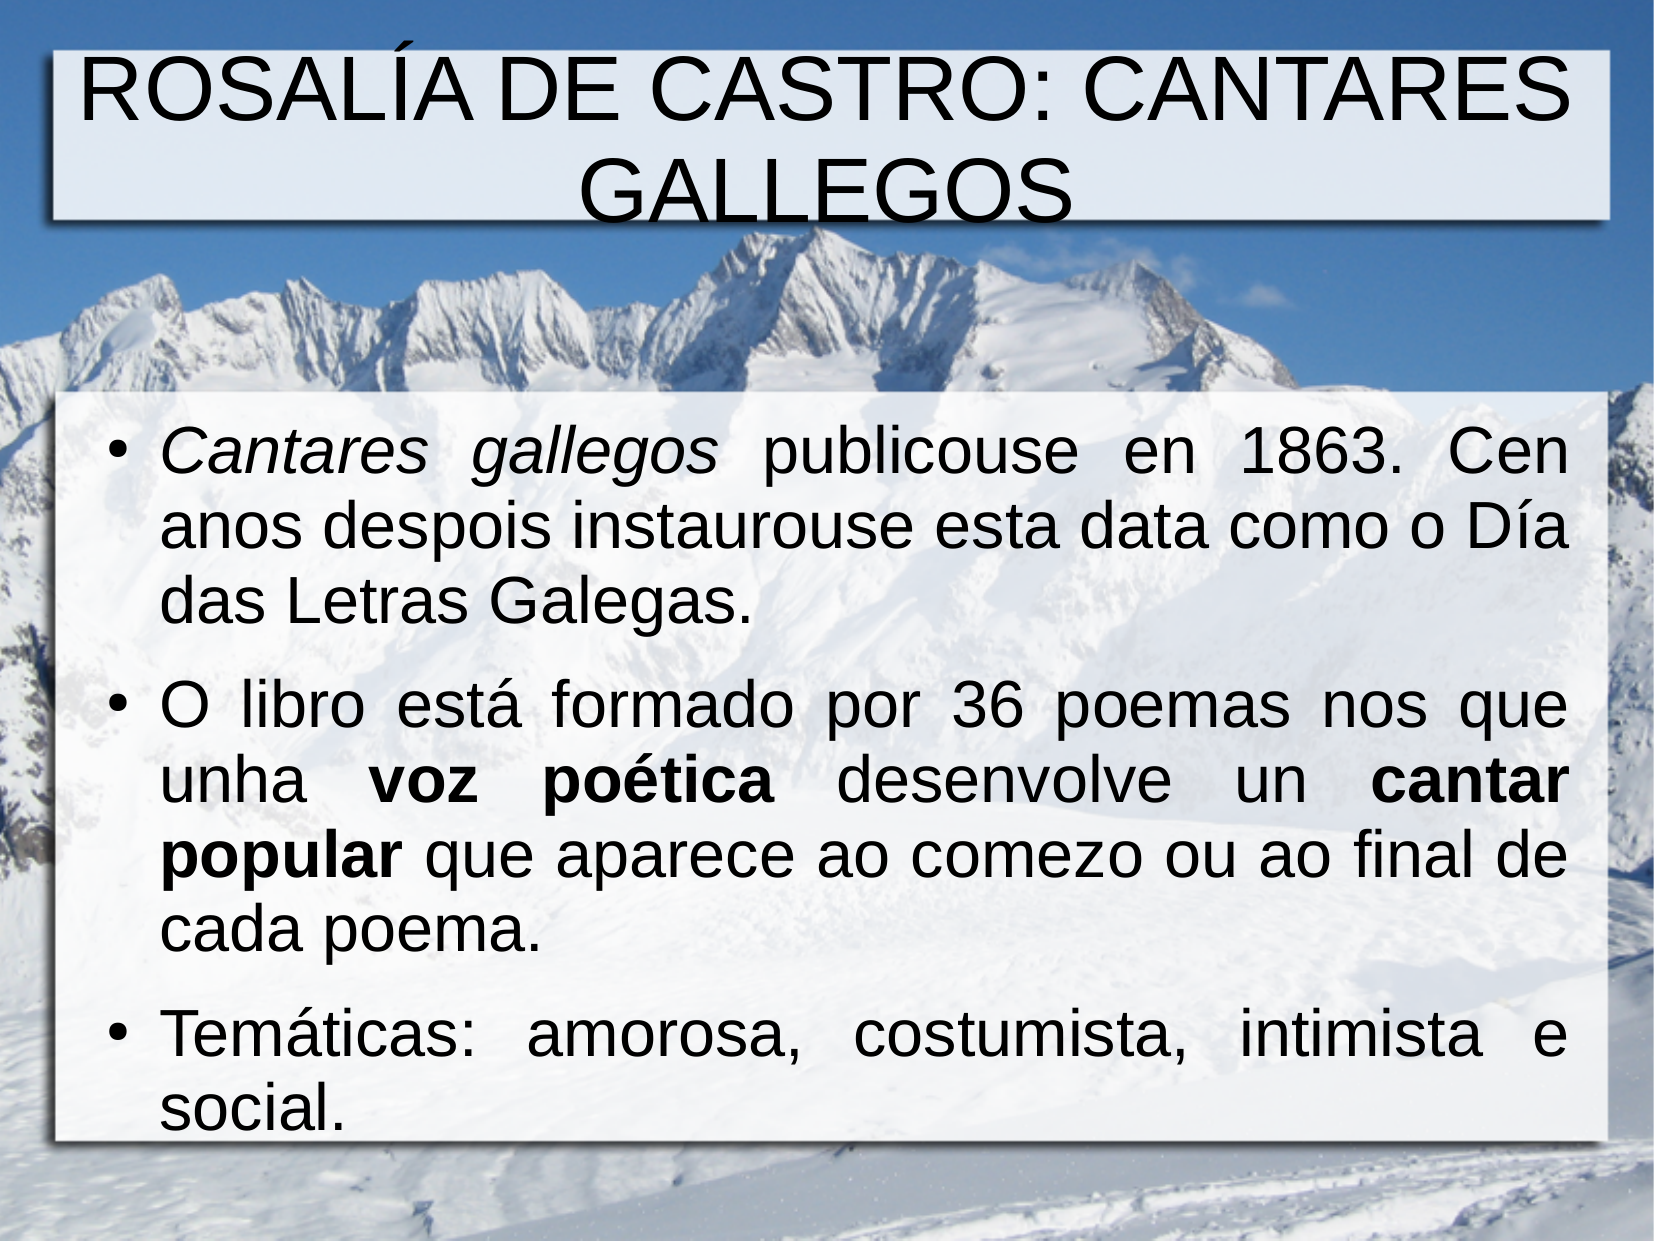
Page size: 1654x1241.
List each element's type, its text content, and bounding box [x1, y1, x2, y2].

picture [0, 0, 1654, 1241]
list Cantares gallegos publicouse en 1863. Cen anos despois instaurouse esta data como o Día das Letras Galegas. O libro está formado por 36 poemas nos que unha voz poética desenvolve un cantar popular que aparece ao comezo ou ao final de cada poema. Temáticas: amorosa, costumista, intimista e social. [88, 413, 1571, 1146]
title ROSALÍA DE CASTRO: CANTARES GALLEGOS [59, 37, 1595, 243]
